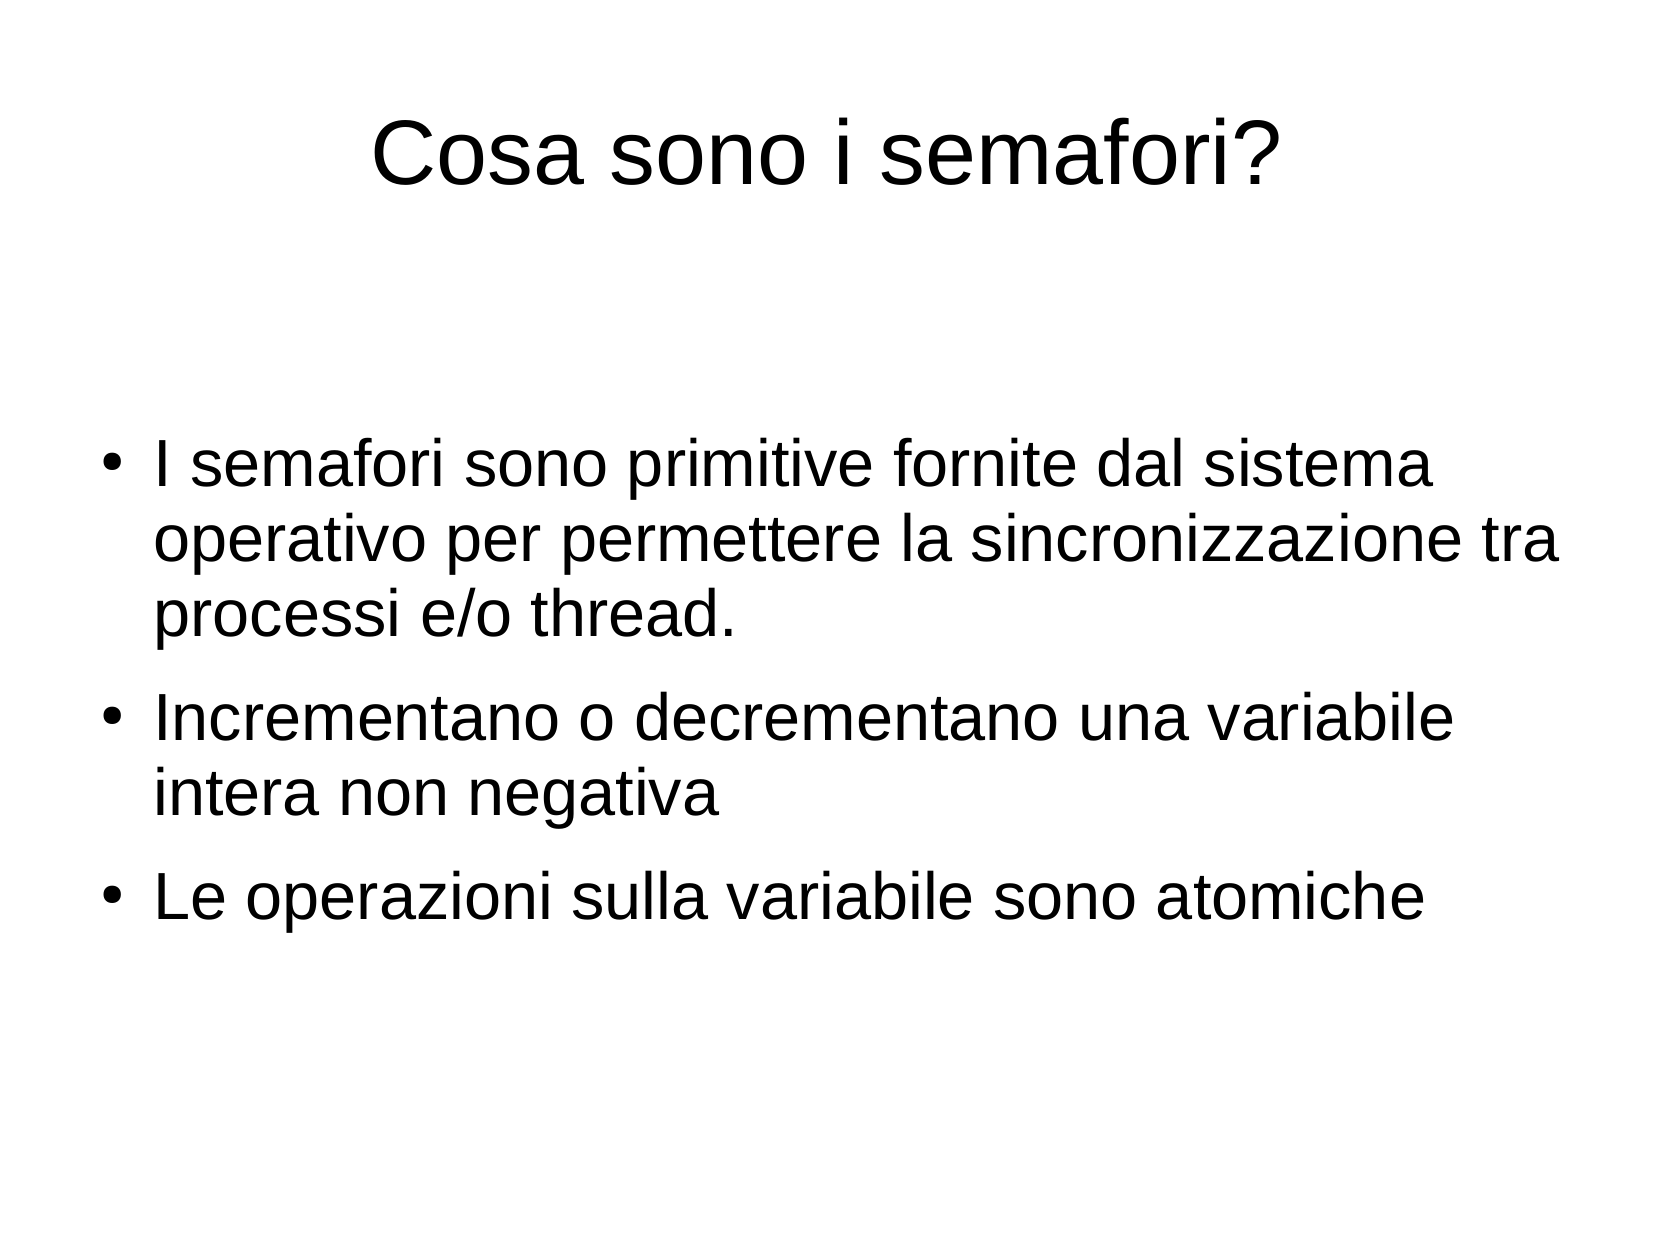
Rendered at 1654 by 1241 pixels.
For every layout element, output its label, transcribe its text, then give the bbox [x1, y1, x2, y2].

list I semafori sono primitive fornite dal sistema operativo per permettere la sincronizzazione tra processi e/o thread. Incrementano o decrementano una variabile intera non negativa Le operazioni sulla variabile sono atomiche [82, 426, 1571, 1146]
title Cosa sono i semafori? [82, 49, 1571, 257]
